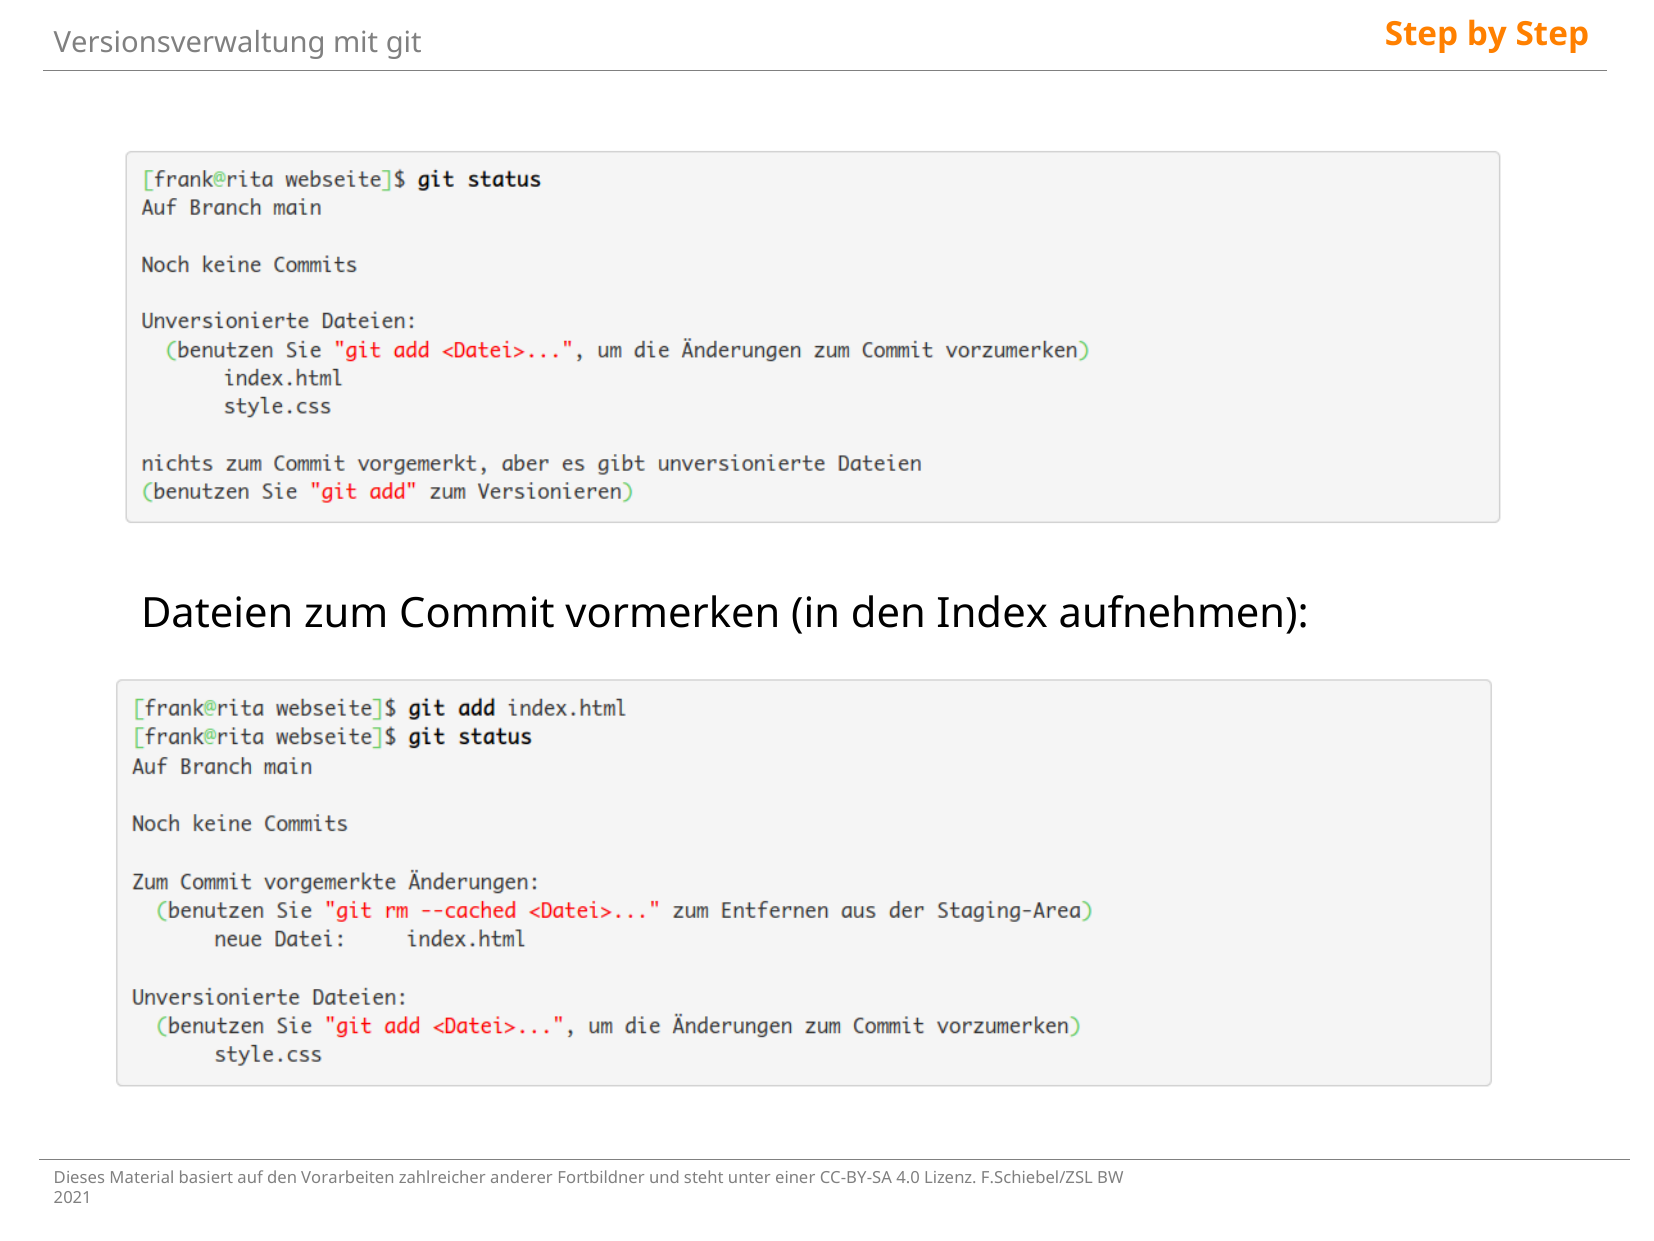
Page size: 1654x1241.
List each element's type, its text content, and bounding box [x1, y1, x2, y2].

text_box Step by Step [1370, 4, 1597, 60]
text_box Versionsverwaltung mit git [39, 15, 1315, 79]
picture [118, 141, 1512, 532]
picture [106, 673, 1501, 1093]
text_box Dateien zum Commit vormerken (in den Index aufnehmen): [126, 578, 1276, 644]
